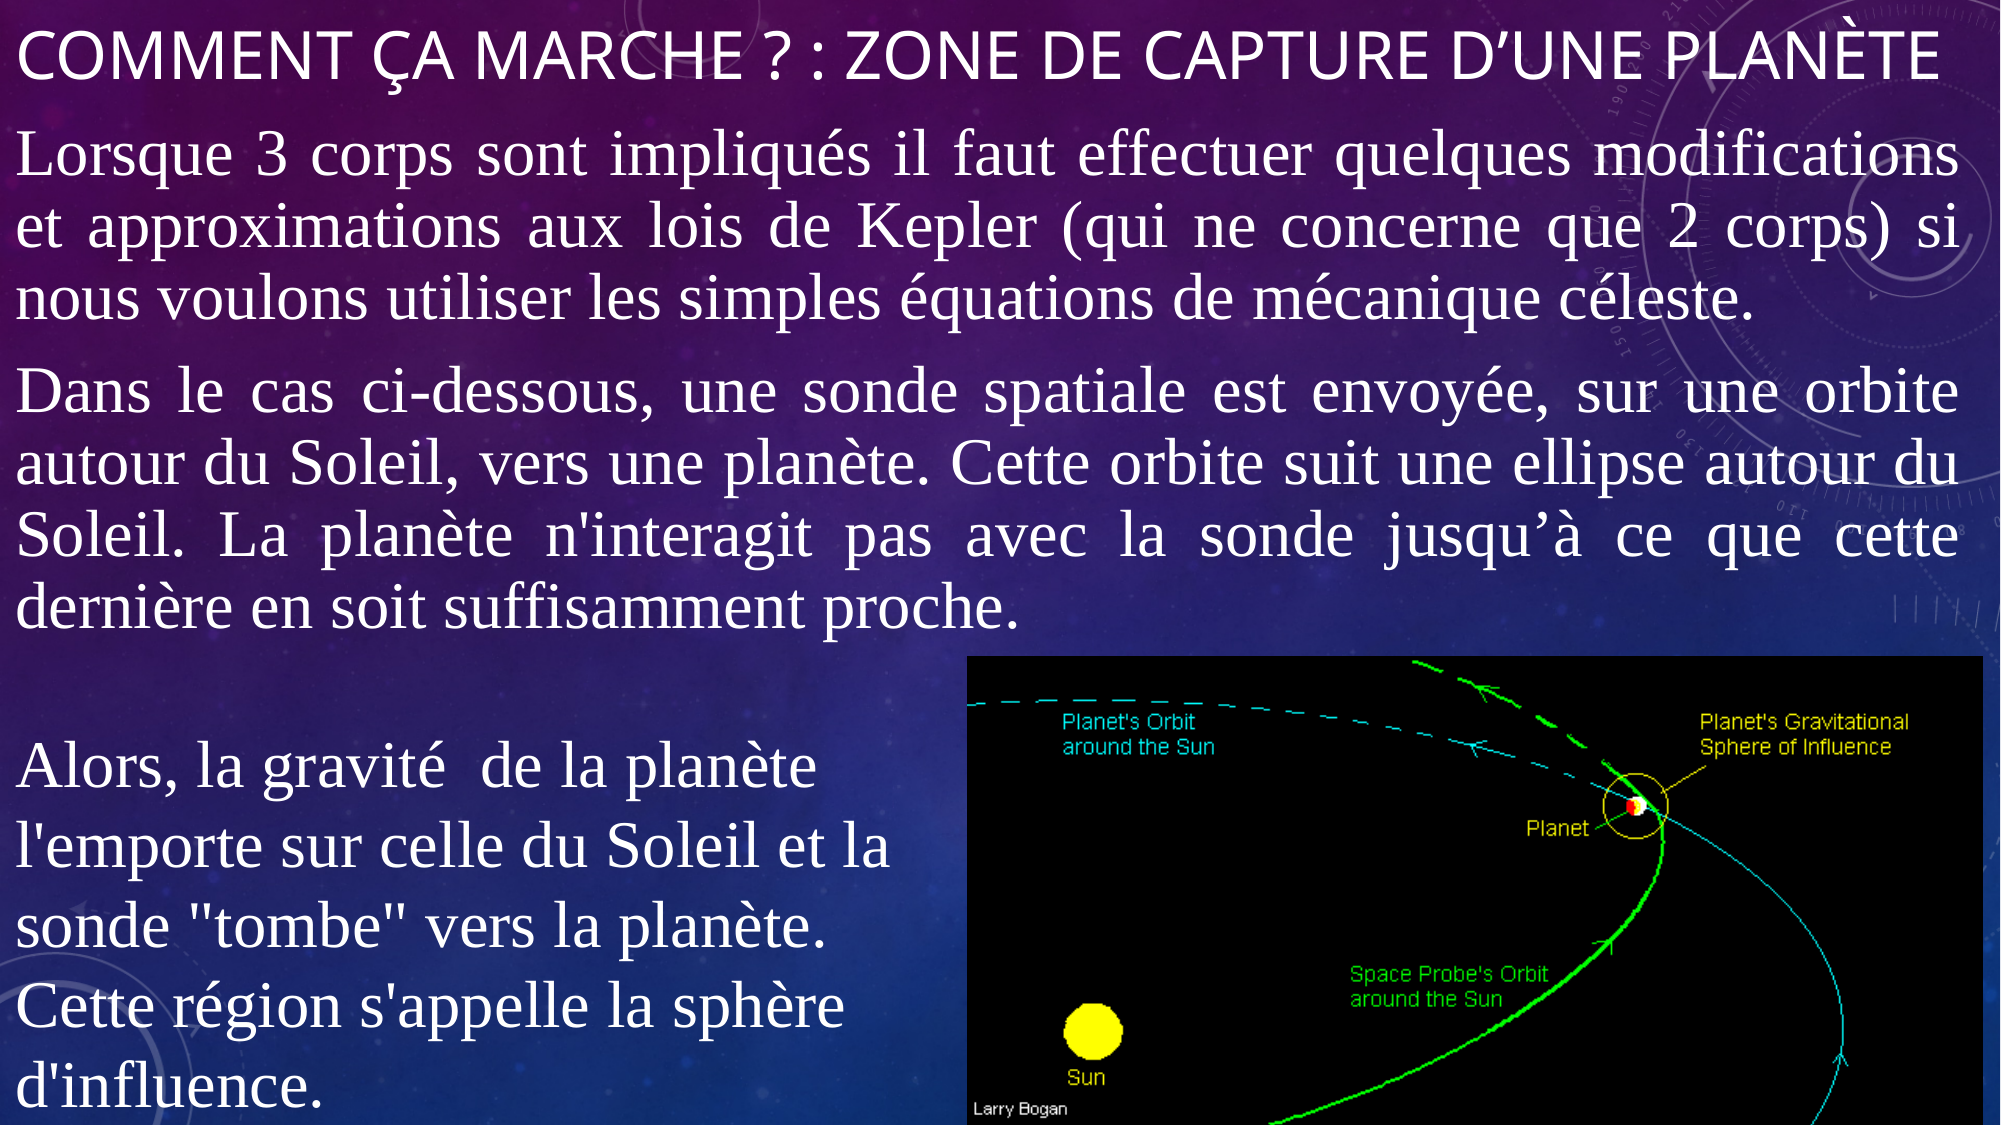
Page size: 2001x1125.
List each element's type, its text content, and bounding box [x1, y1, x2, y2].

title Comment ça marche ? : Zone de capture d’une planète [0, 0, 2000, 105]
picture [967, 656, 1983, 1125]
text_box Alors, la gravité de la planète l'emporte sur celle du Soleil et la sonde "tombe" vers la planète. Cette région s'appelle la sphère d'influence. [0, 712, 968, 1125]
list Lorsque 3 corps sont impliqués il faut effectuer quelques modifications et approximations aux lois de Kepler (qui ne concerne que 2 corps) si nous voulons utiliser les simples équations de mécanique céleste. Dans le cas ci-dessous, une sonde spatiale est envoyée, sur une orbite autour du Soleil, vers une planète. Cette orbite suit une ellipse autour du Soleil. La planète n'interagit pas avec la sonde jusqu’à ce que cette dernière en soit suffisamment proche. [0, 86, 1983, 675]
